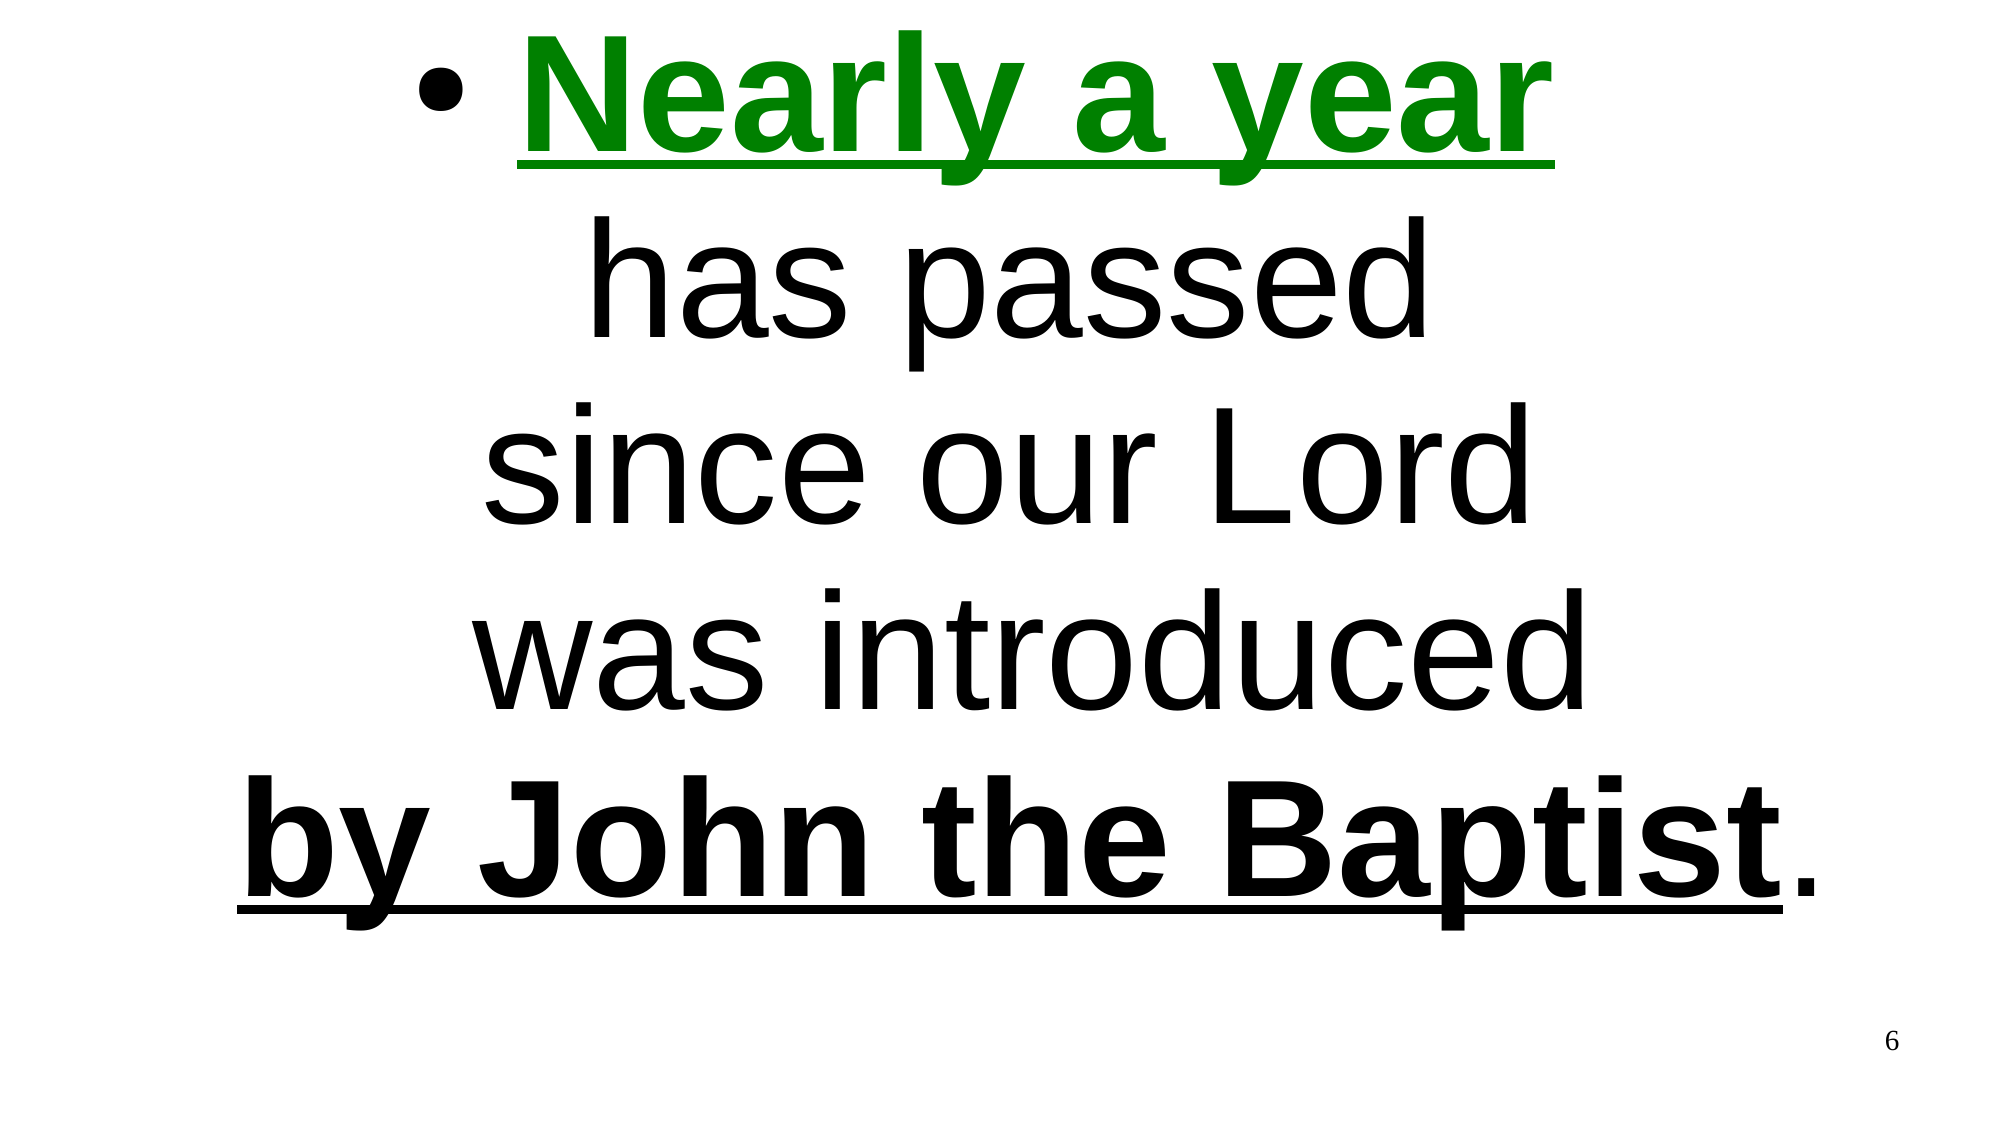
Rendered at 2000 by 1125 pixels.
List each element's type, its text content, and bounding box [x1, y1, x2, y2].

list Nearly a year has passed since our Lord was introduced by John the Baptist. [0, 0, 1996, 1123]
